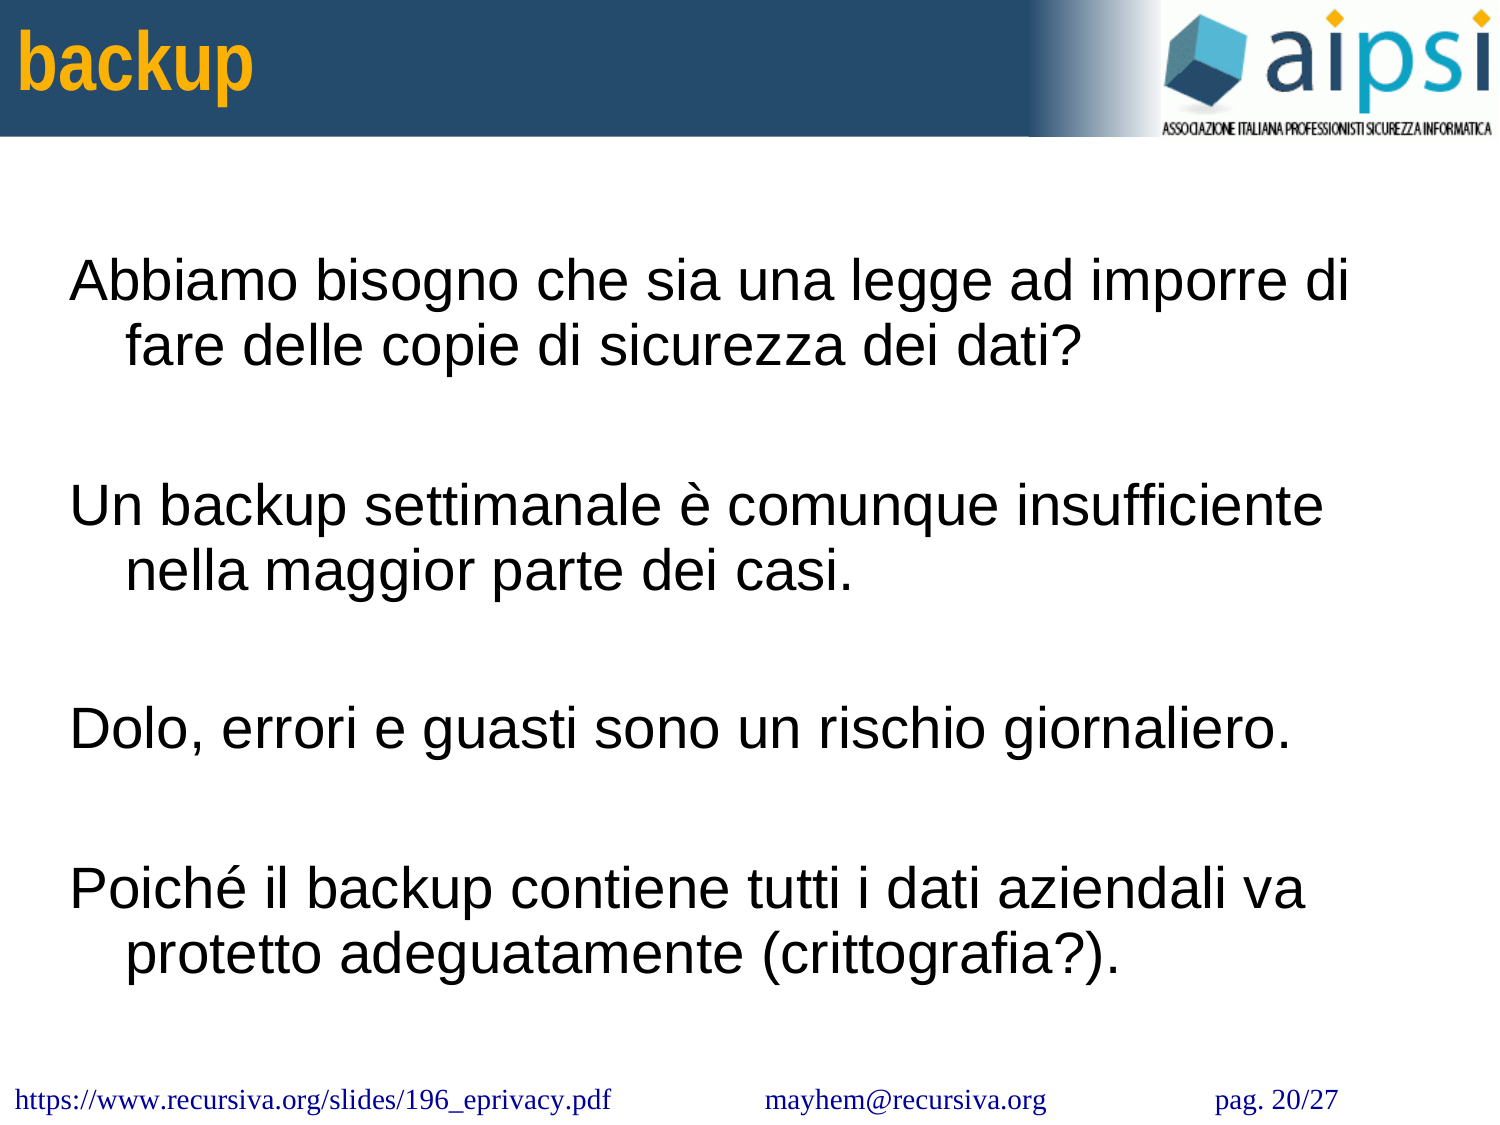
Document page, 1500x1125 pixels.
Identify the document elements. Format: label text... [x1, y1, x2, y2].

picture [1157, 0, 1499, 141]
list Abbiamo bisogno che sia una legge ad imporre di fare delle copie di sicurezza dei dati? Un backup settimanale è comunque insufficiente nella maggior parte dei casi. Dolo, errori e guasti sono un rischio giornaliero. Poiché il backup contiene tutti i dati aziendali va protetto adeguatamente (crittografia?). [69, 248, 1420, 986]
title backup [16, 0, 1116, 141]
